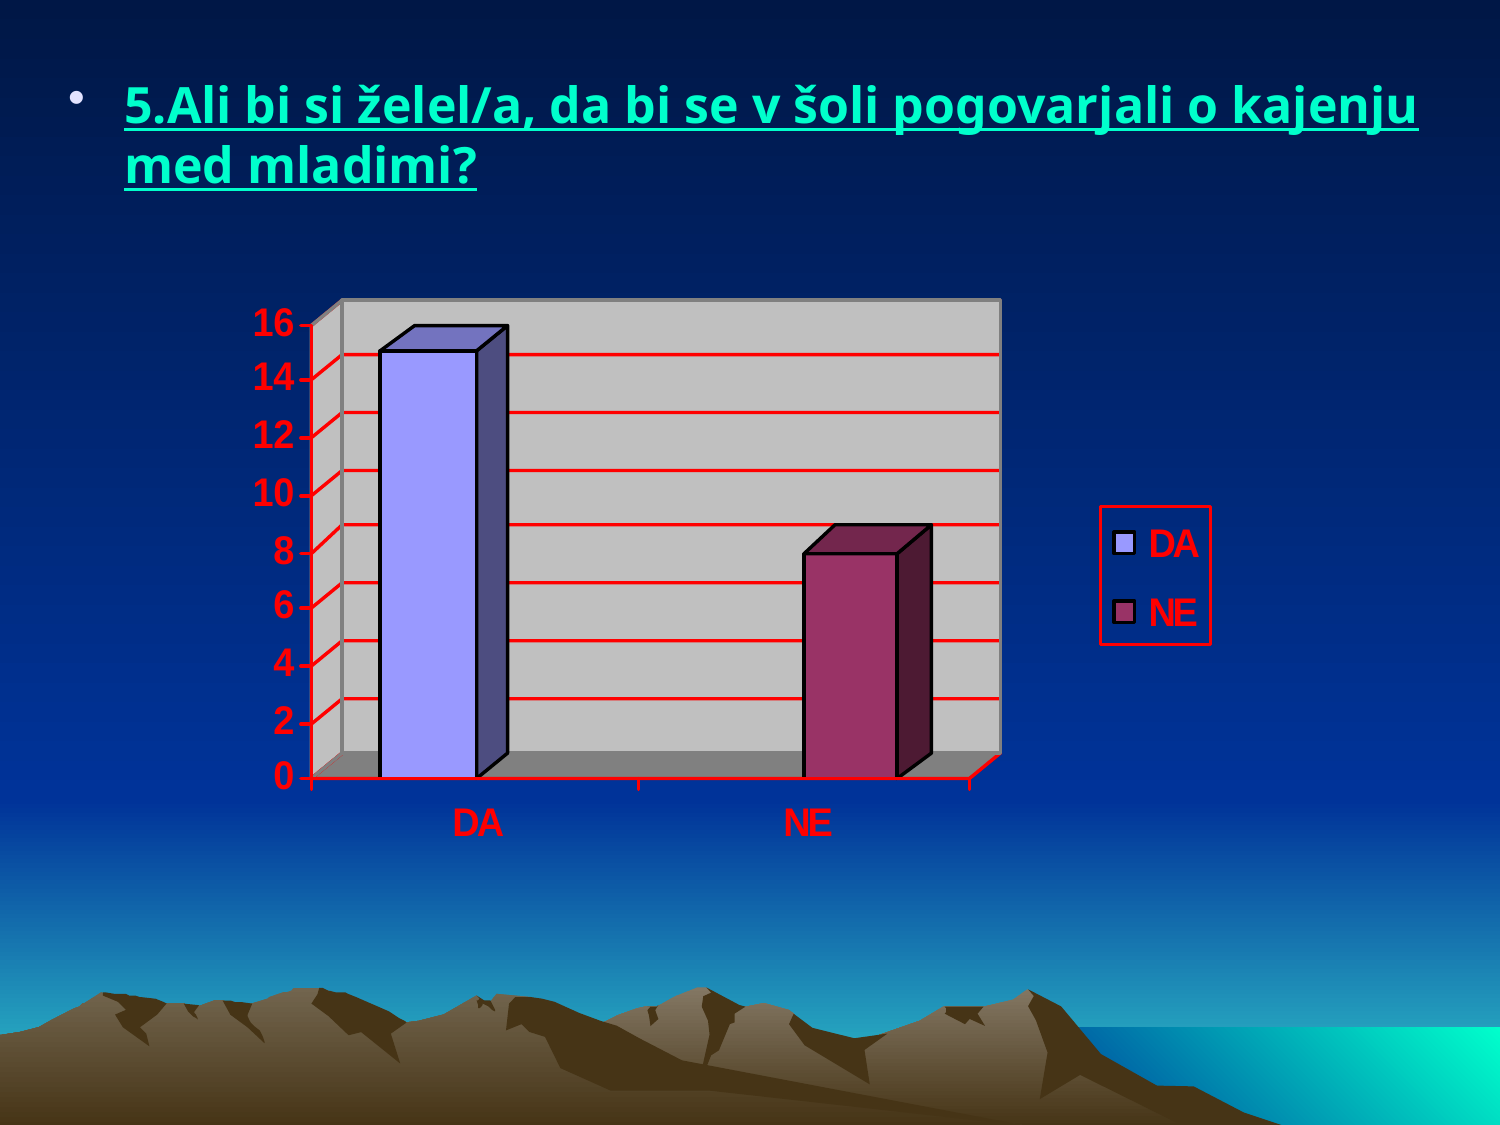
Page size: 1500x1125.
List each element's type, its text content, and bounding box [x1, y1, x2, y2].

list 5.Ali bi si želel/a, da bi se v šoli pogovarjali o kajenju med mladimi? [53, 66, 1459, 1059]
picture [145, 231, 1232, 928]
chart [147, 231, 1235, 929]
